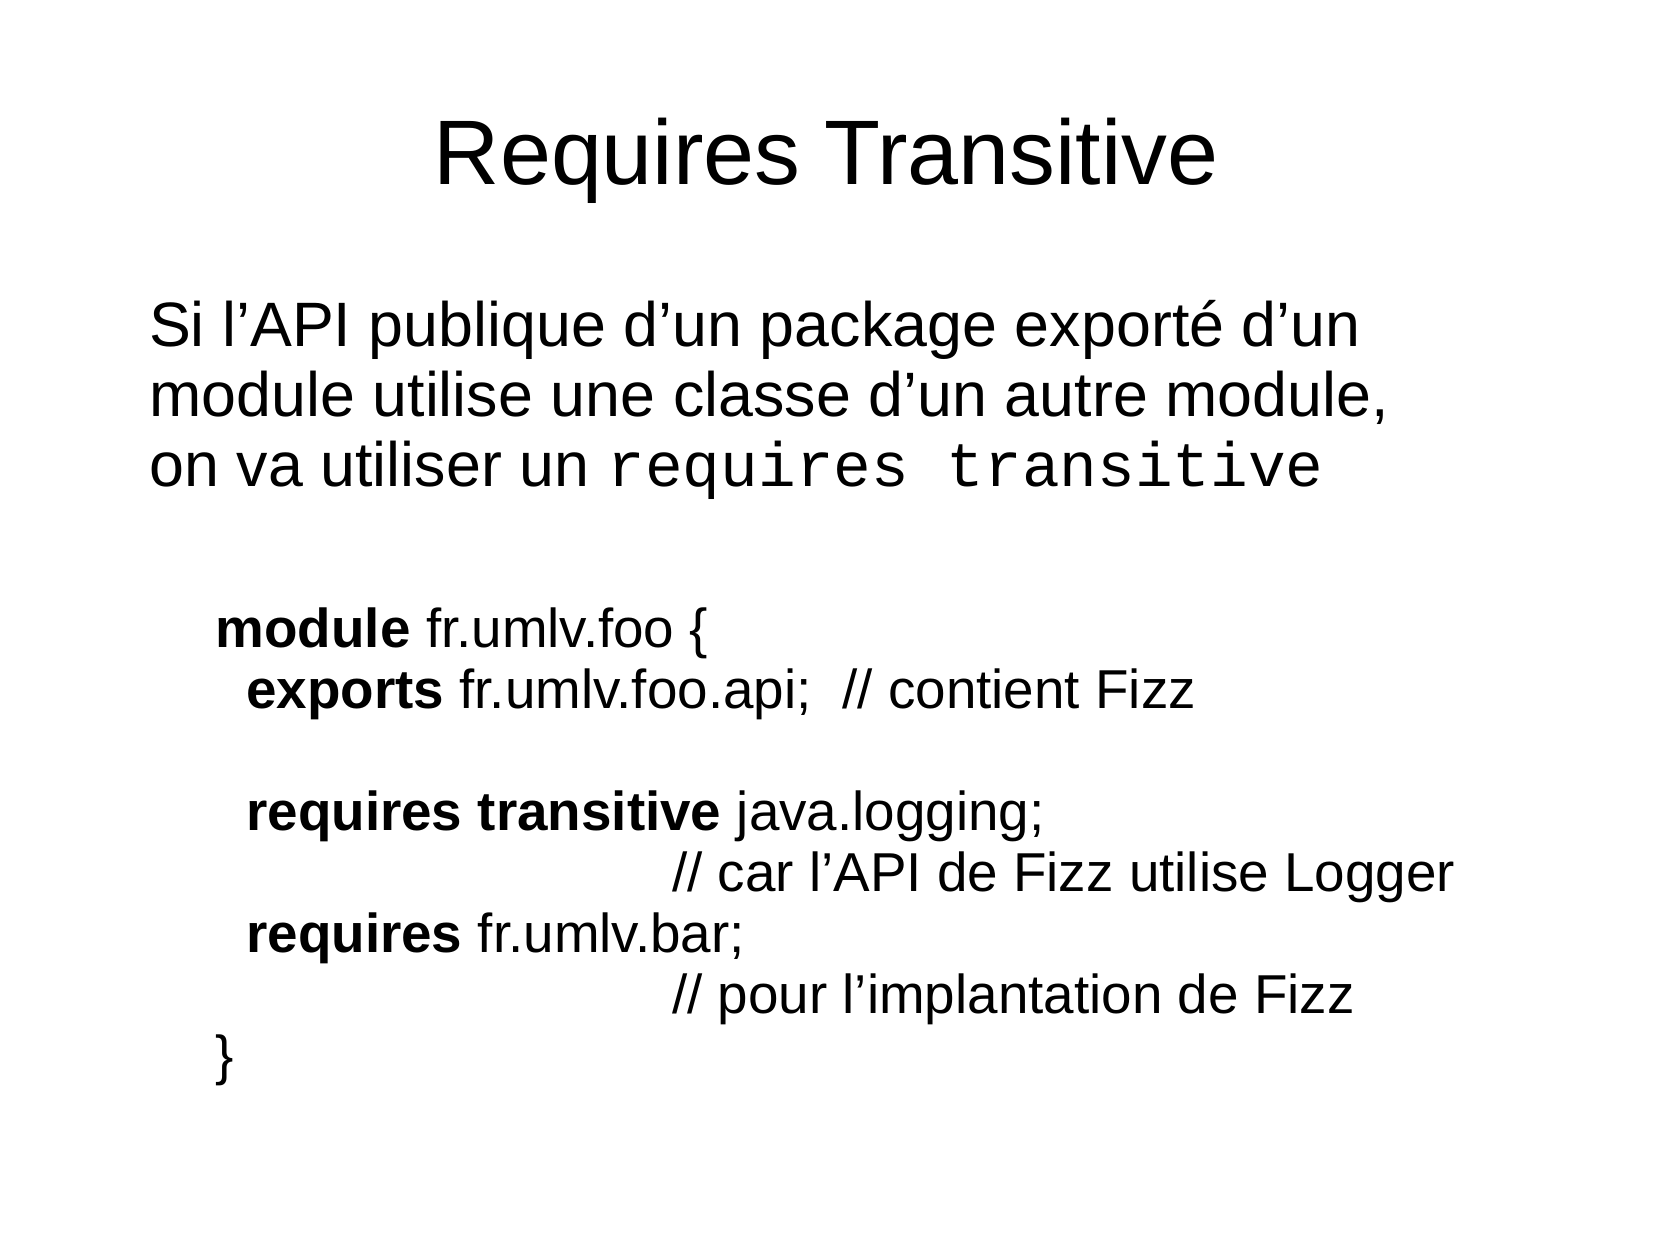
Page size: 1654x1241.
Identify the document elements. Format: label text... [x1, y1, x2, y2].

title Requires Transitive [82, 49, 1571, 257]
list Si l’API publique d’un package exporté d’un module utilise une classe d’un autre module, on va utiliser un requires transitive module fr.umlv.foo { exports fr.umlv.foo.api; // contient Fizz requires transitive java.logging; // car l’API de Fizz utilise Logger requires fr.umlv.bar; // pour l’implantation de Fizz } [82, 290, 1571, 1156]
